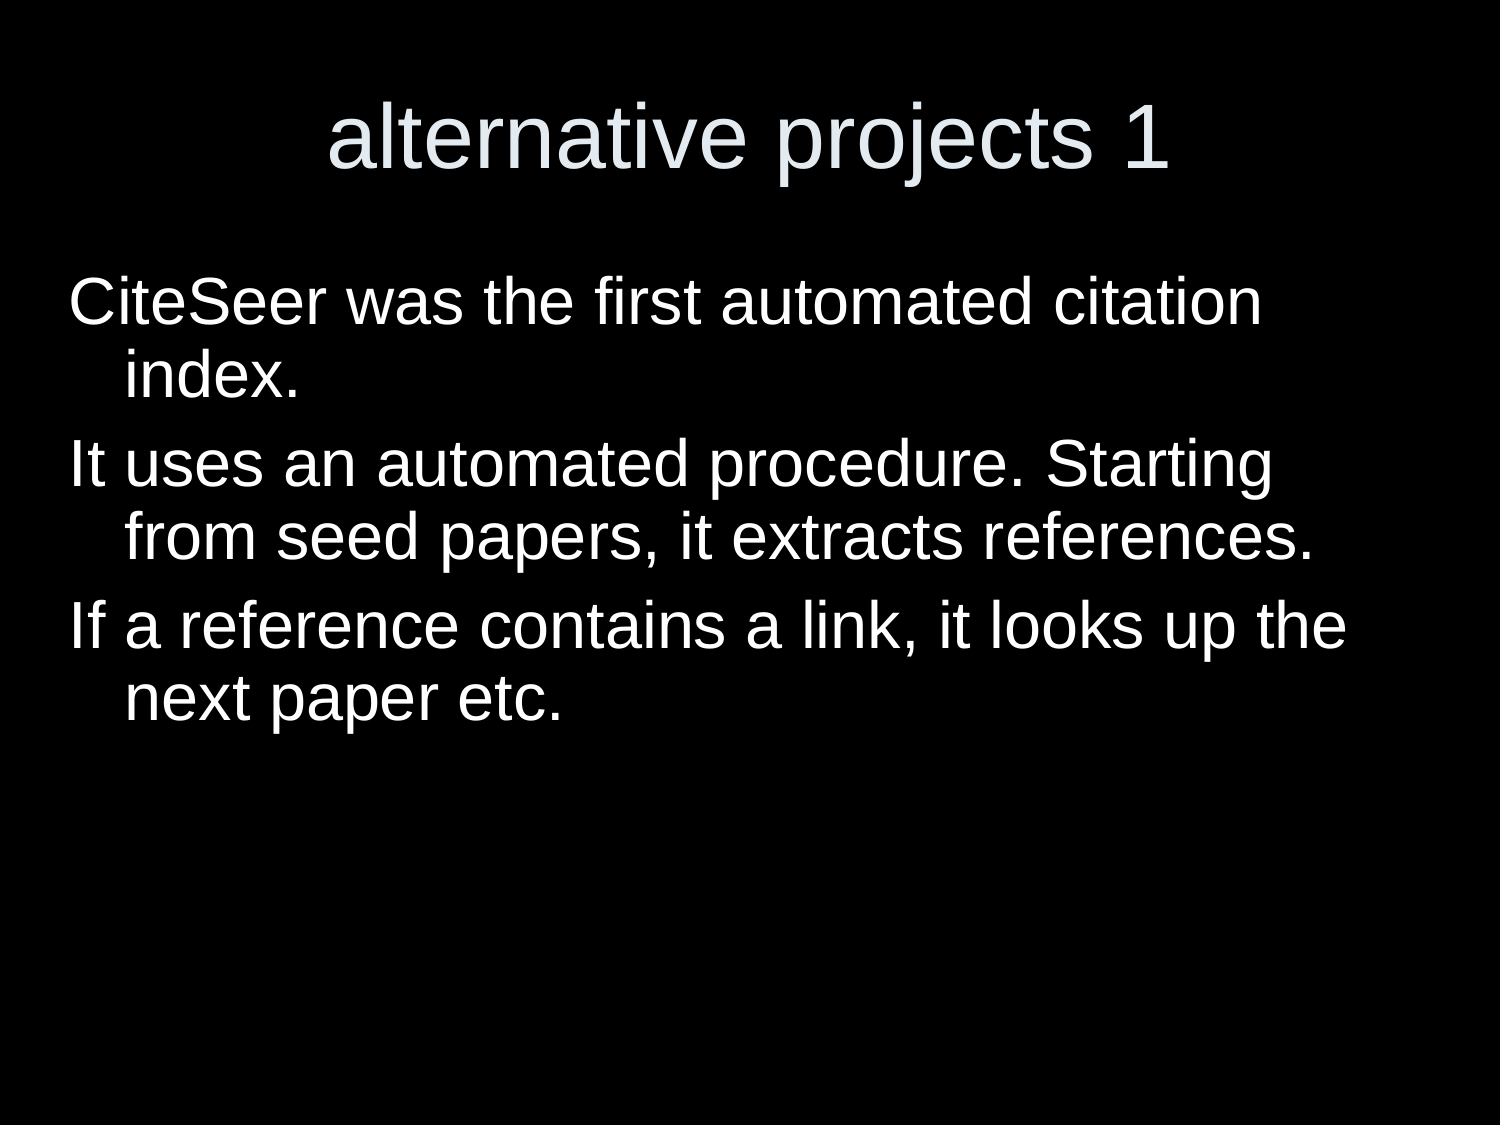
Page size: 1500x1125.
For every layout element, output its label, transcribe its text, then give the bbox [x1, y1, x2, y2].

list CiteSeer was the first automated citation index. It uses an automated procedure. Starting from seed papers, it extracts references. If a reference contains a link, it looks up the next paper etc. [69, 265, 1420, 994]
title alternative projects 1 [75, 28, 1426, 250]
